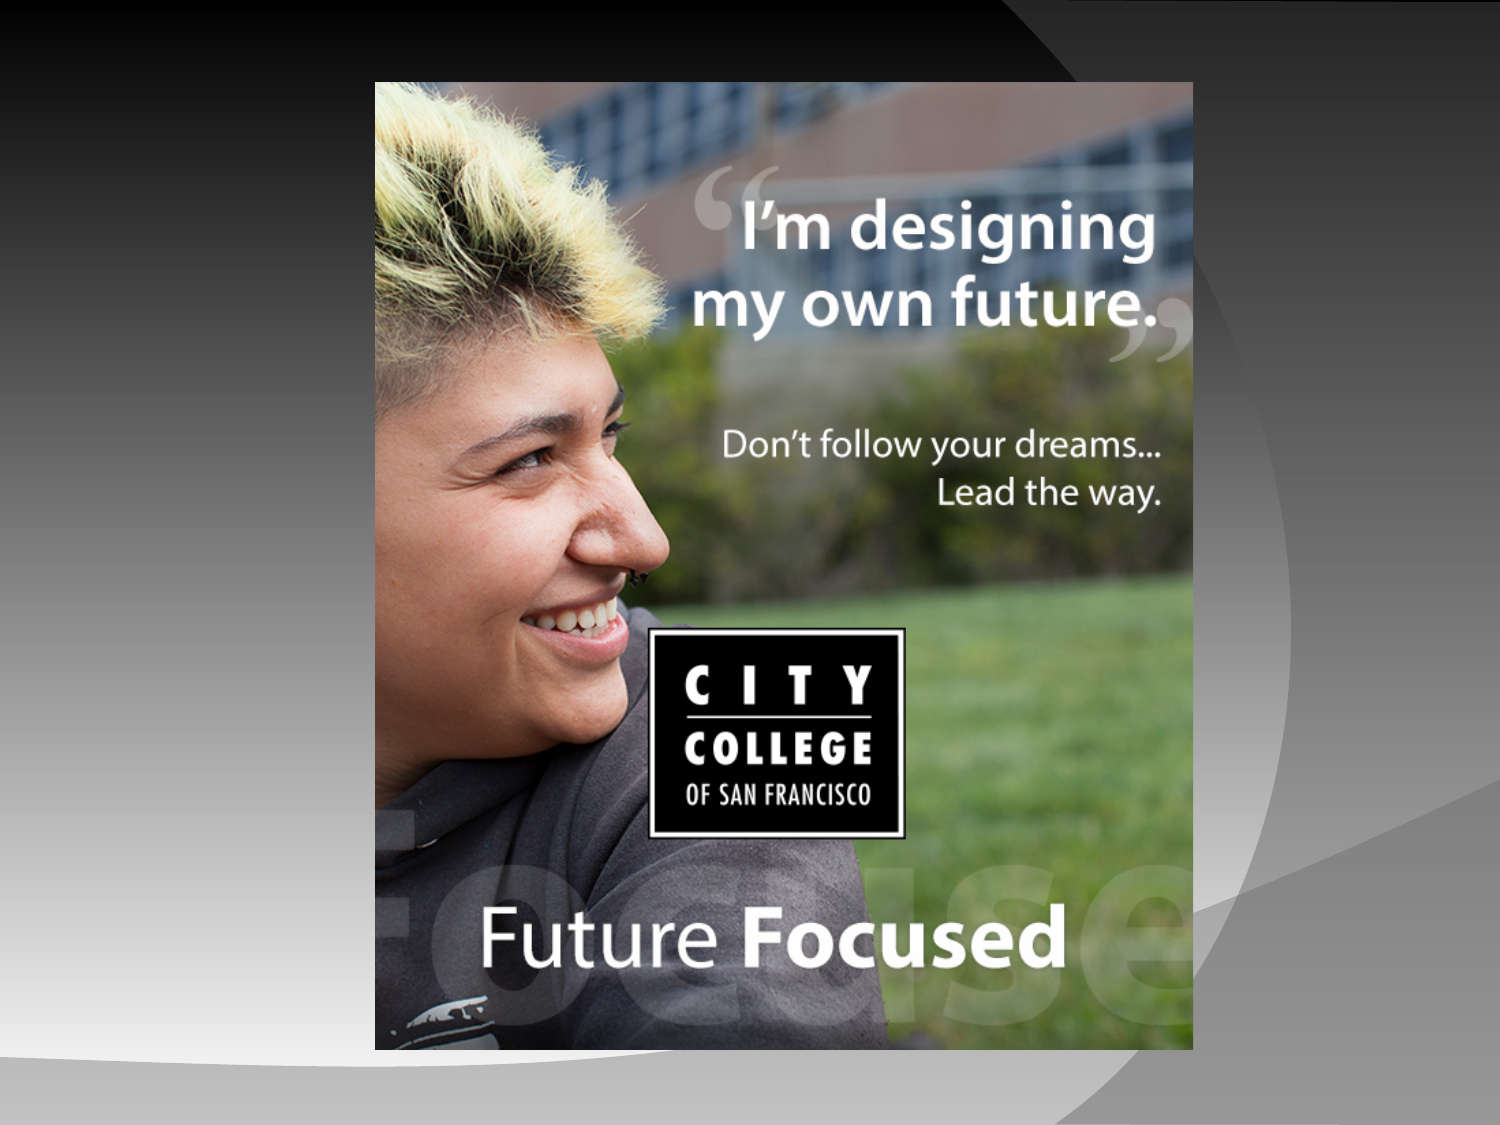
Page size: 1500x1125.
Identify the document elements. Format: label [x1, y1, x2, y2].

picture [375, 82, 1194, 1051]
